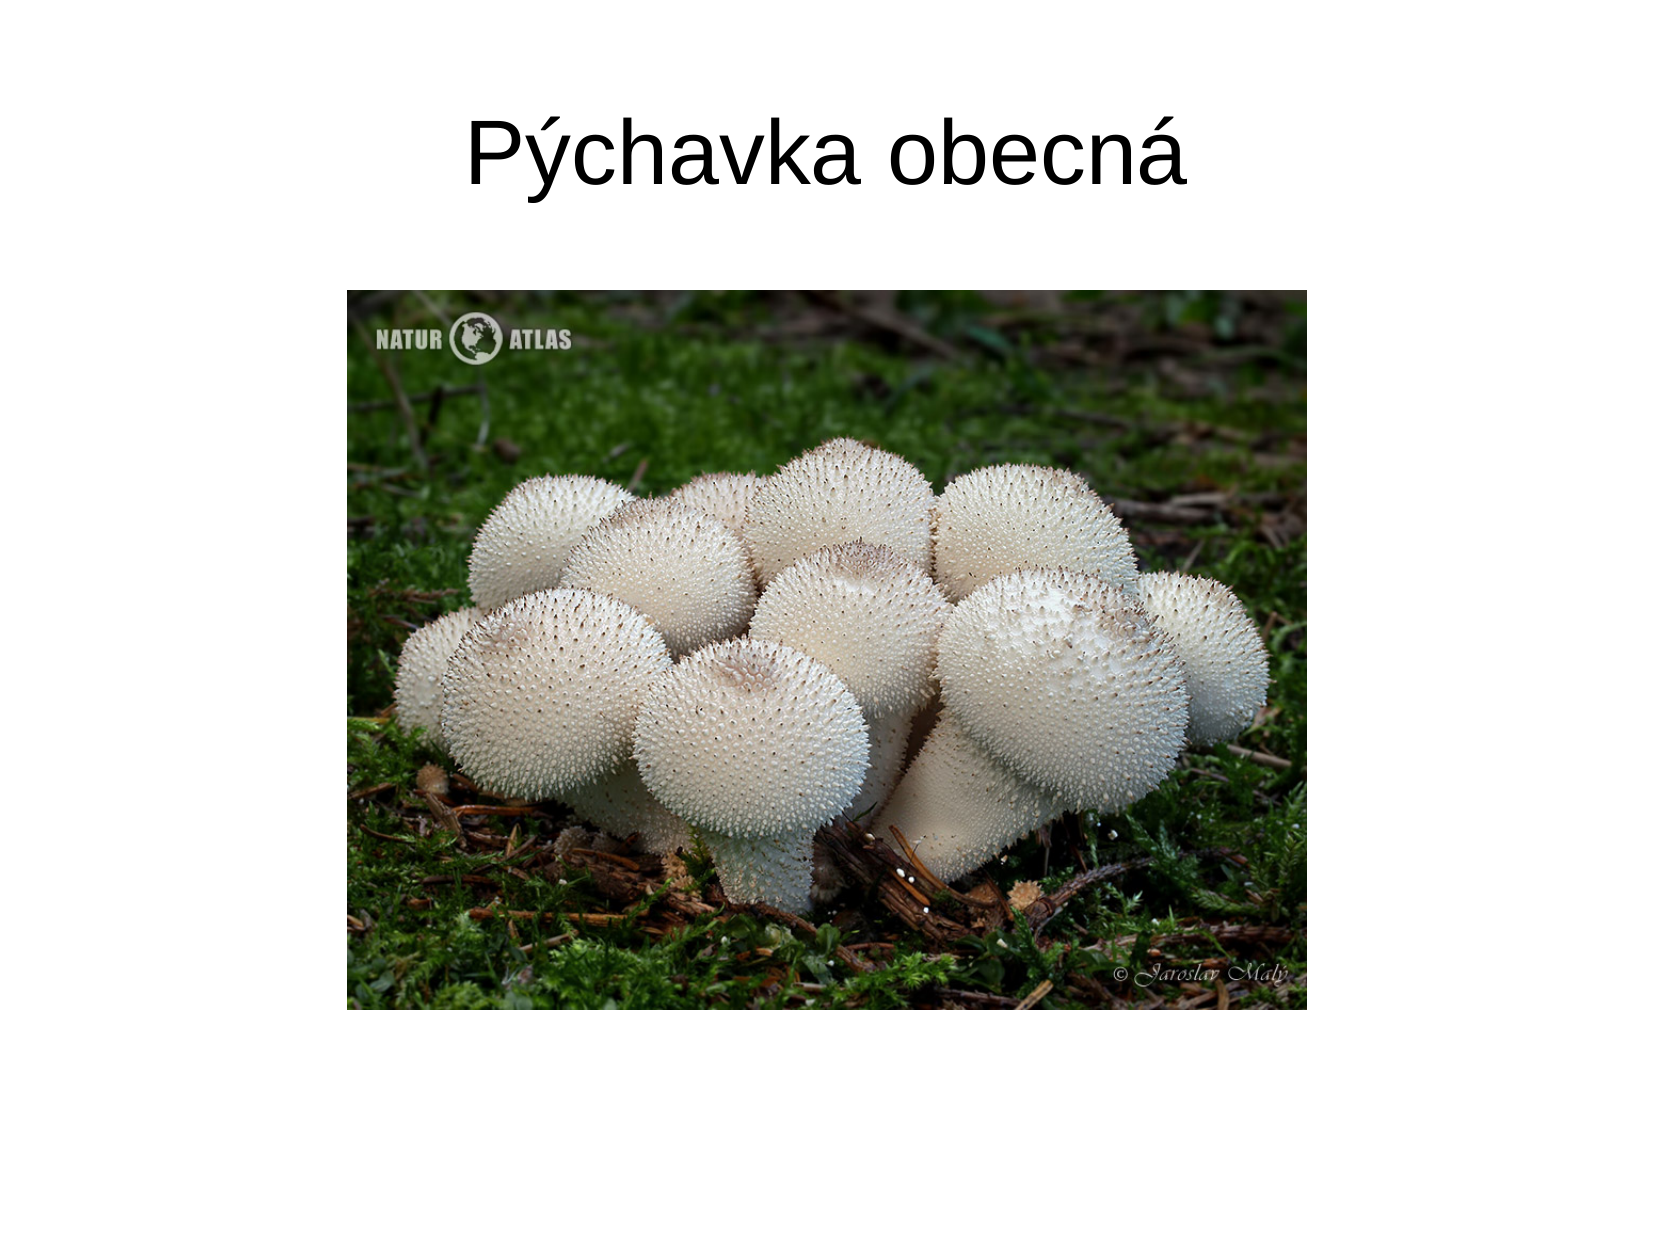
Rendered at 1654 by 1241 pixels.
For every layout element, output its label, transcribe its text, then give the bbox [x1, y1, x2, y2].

picture [347, 290, 1307, 1010]
title Pýchavka obecná [82, 49, 1571, 257]
